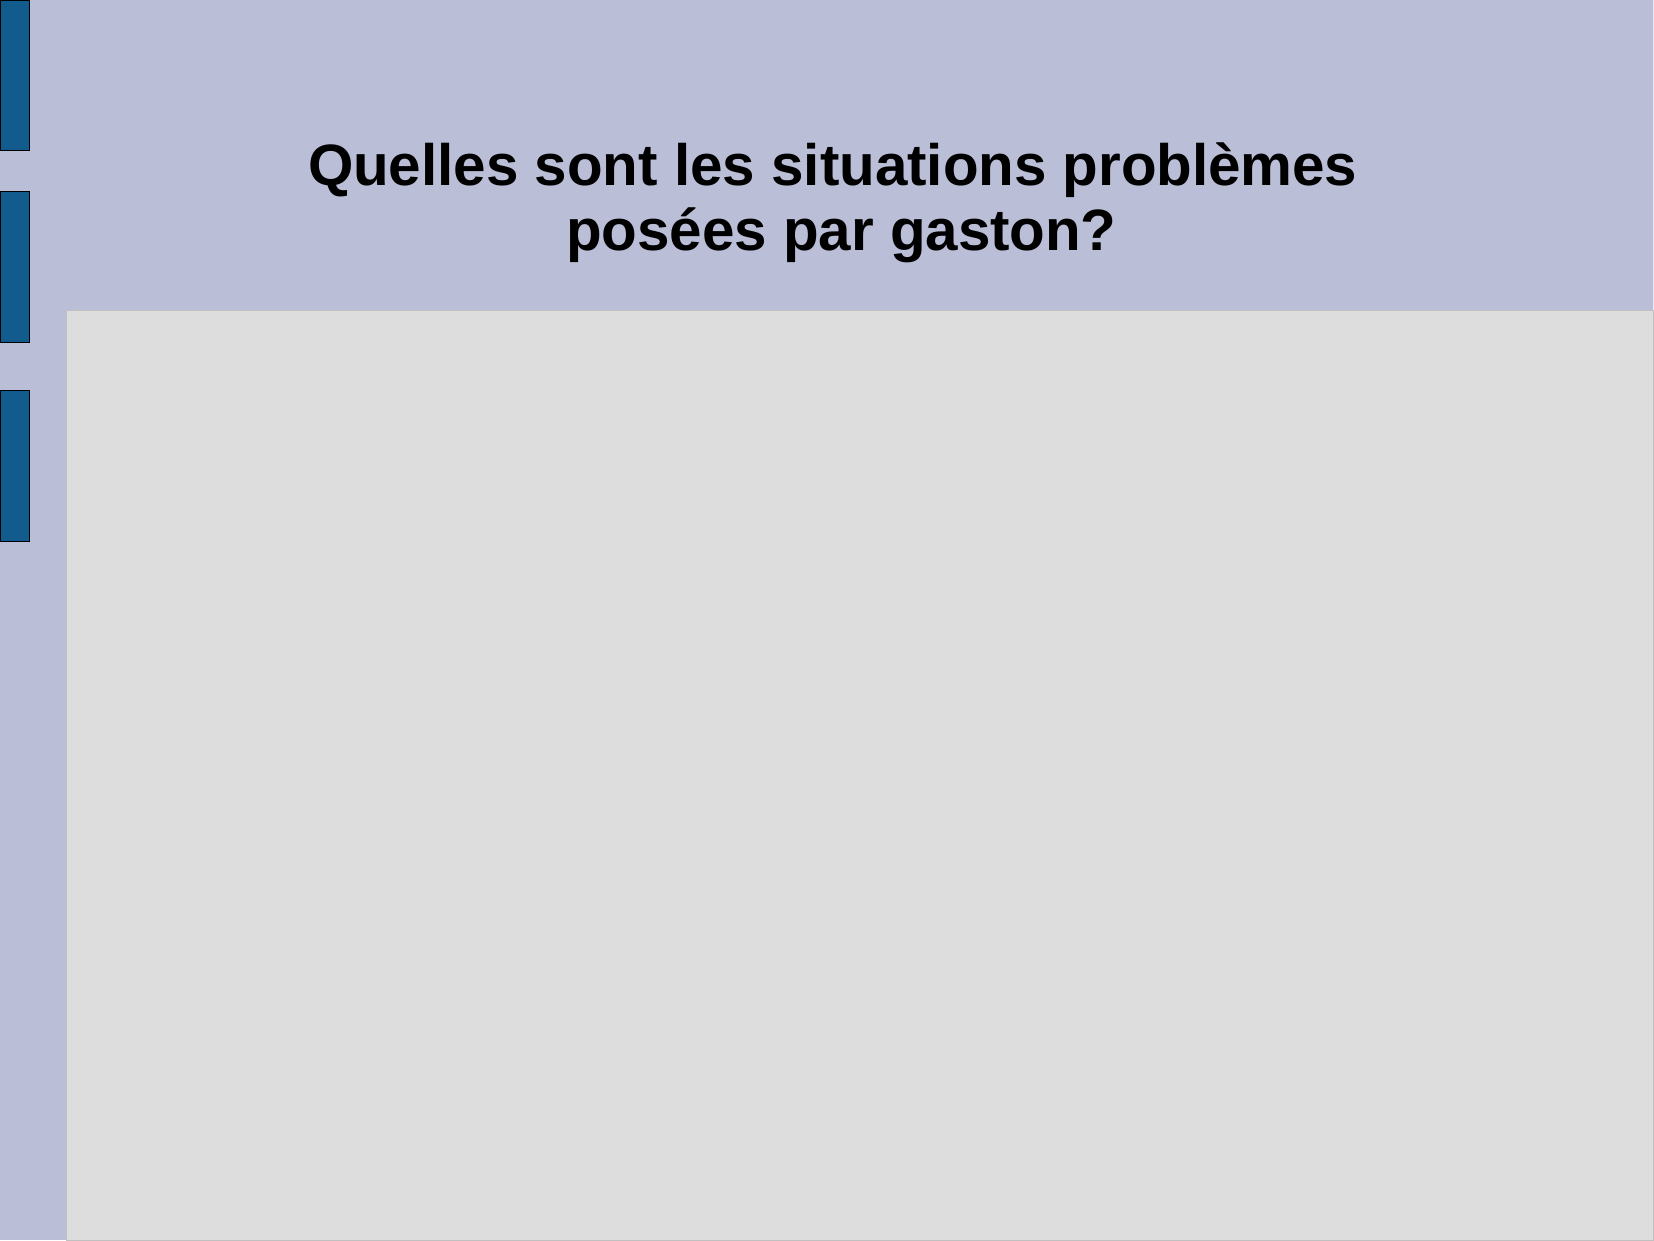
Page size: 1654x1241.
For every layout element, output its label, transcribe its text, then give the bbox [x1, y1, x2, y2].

text_box Quelles sont les situations problèmes posées par gaston? [118, 125, 1565, 274]
